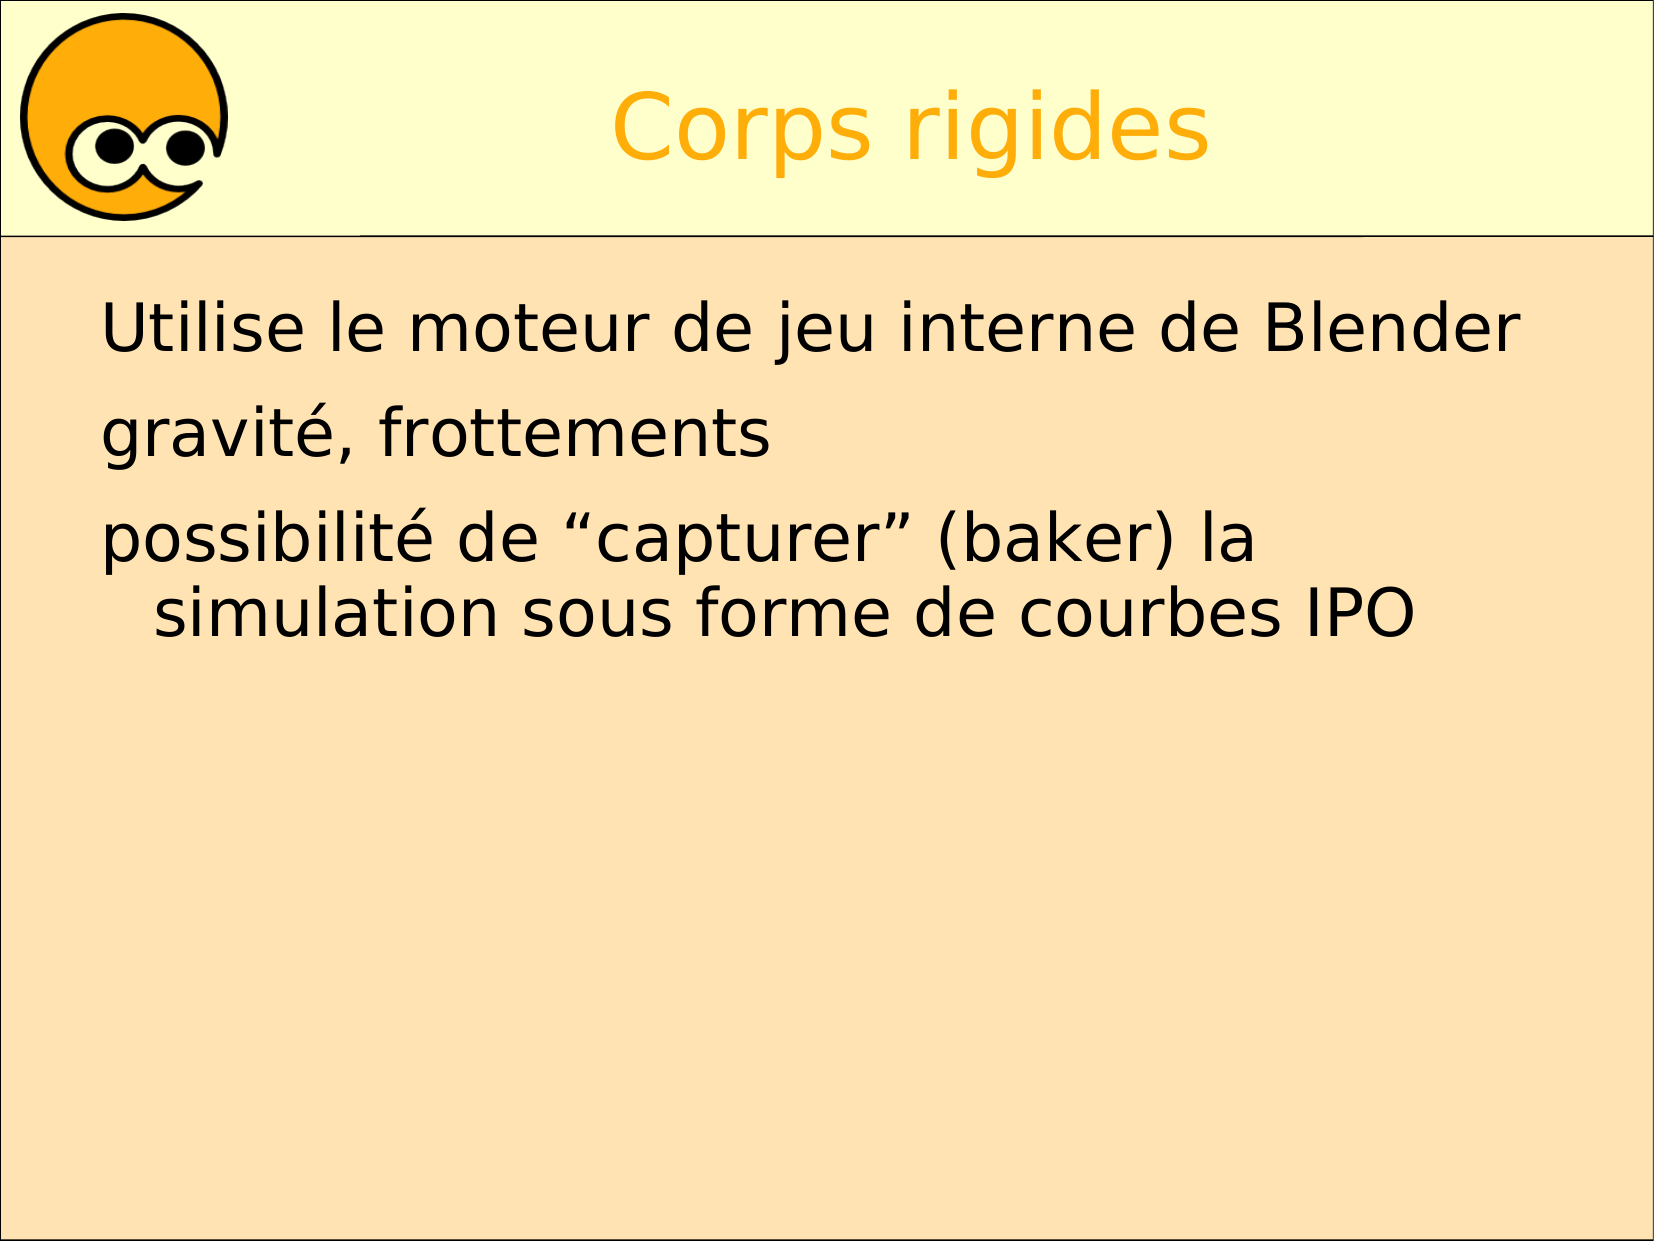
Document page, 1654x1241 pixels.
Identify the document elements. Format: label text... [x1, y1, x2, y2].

title Corps rigides [252, 49, 1571, 207]
picture [20, 13, 228, 221]
list Utilise le moteur de jeu interne de Blender gravité, frottements possibilité de “capturer” (baker) la simulation sous forme de courbes IPO [82, 290, 1571, 1109]
